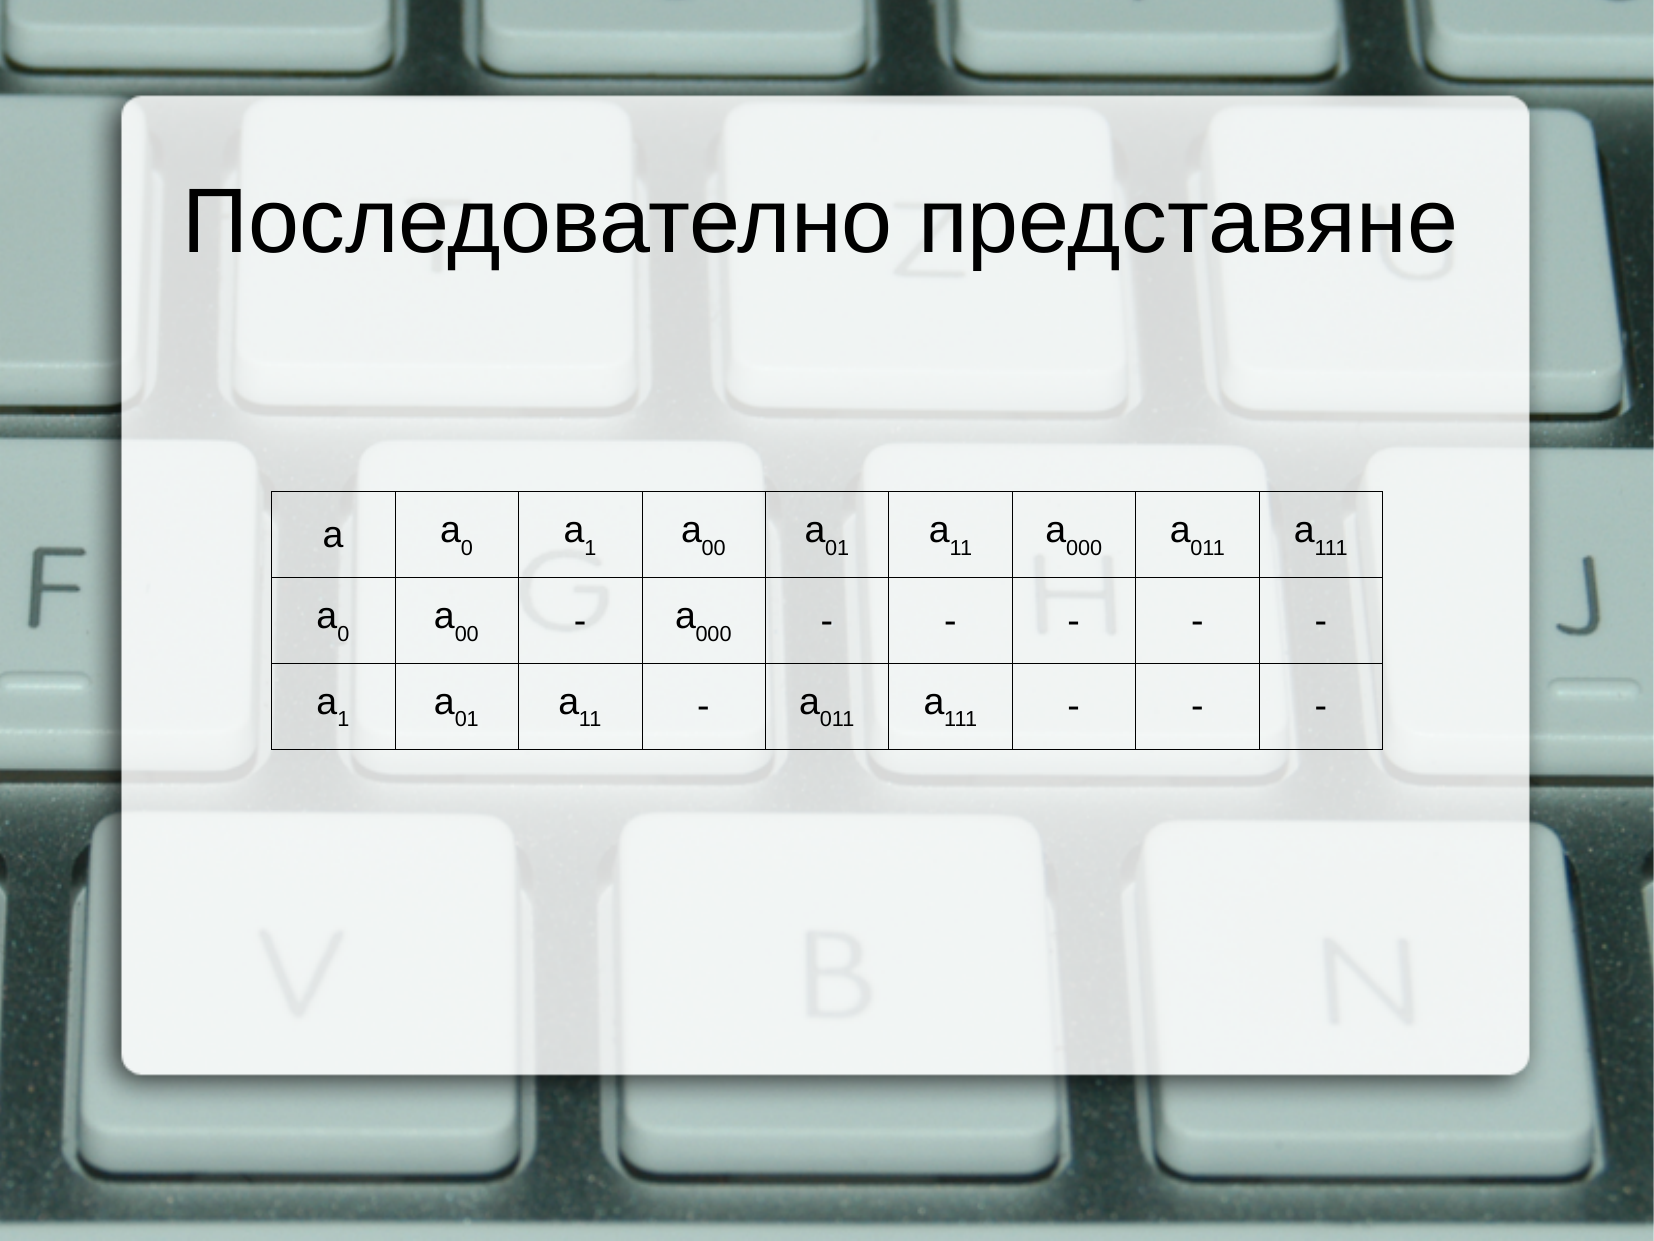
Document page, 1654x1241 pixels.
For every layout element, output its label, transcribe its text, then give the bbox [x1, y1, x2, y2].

table_cell a1 [272, 664, 395, 749]
table_header a1 [519, 492, 642, 577]
title Последователно представяне [135, 117, 1506, 325]
table_header a0 [396, 492, 518, 577]
table_cell a00 [396, 578, 518, 663]
table_cell a0 [272, 578, 395, 663]
table_header a01 [766, 492, 888, 577]
table_cell - [1260, 664, 1382, 749]
table_cell a111 [889, 664, 1012, 749]
table_cell - [1013, 578, 1135, 663]
table_header a [272, 492, 395, 577]
table_cell - [1136, 578, 1259, 663]
table_cell a000 [643, 578, 765, 663]
table_cell - [519, 578, 642, 663]
table_header a11 [889, 492, 1012, 577]
table_cell - [766, 578, 888, 663]
table_cell - [889, 578, 1012, 663]
table_header a000 [1013, 492, 1135, 577]
table_cell a01 [396, 664, 518, 749]
table_header a011 [1136, 492, 1259, 577]
table_cell - [1013, 664, 1135, 749]
table_header a111 [1260, 492, 1382, 577]
picture [0, 0, 1654, 1241]
table_cell a11 [519, 664, 642, 749]
table_cell - [1136, 664, 1259, 749]
table_header a00 [643, 492, 765, 577]
table_cell - [1260, 578, 1382, 663]
table_cell a011 [766, 664, 888, 749]
table_cell - [643, 664, 765, 749]
